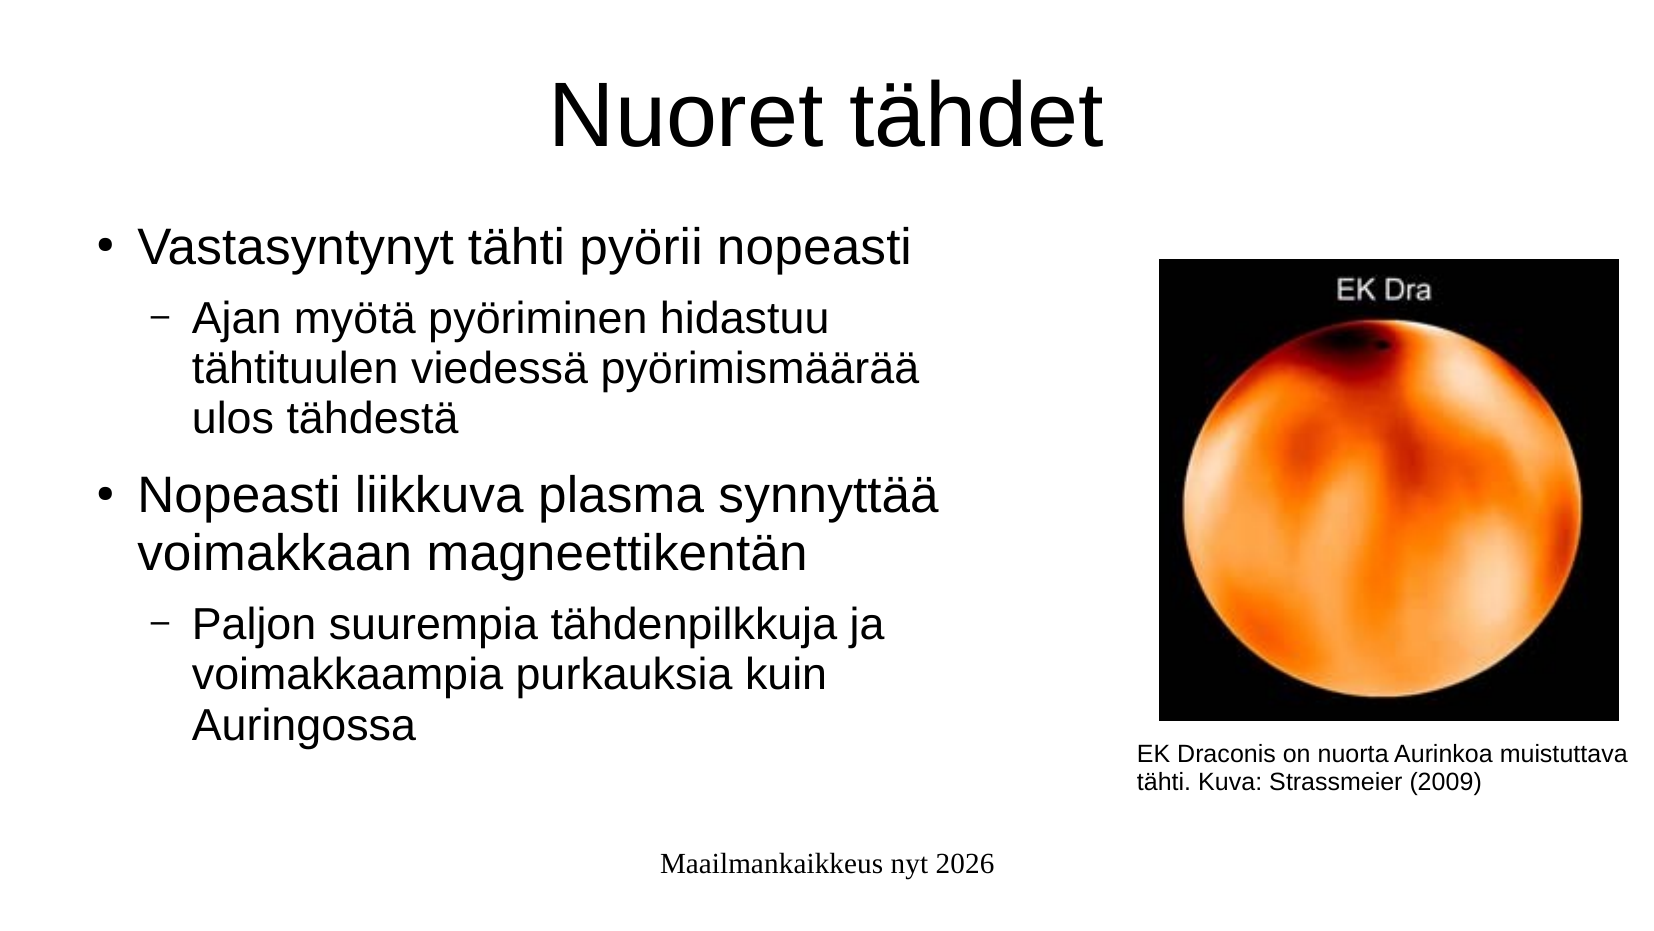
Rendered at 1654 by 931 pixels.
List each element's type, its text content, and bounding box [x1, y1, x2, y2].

text_box EK Draconis on nuorta Aurinkoa muistuttava tähti. Kuva: Strassmeier (2009) [1122, 732, 1654, 815]
picture [1159, 259, 1619, 721]
list Vastasyntynyt tähti pyörii nopeasti Ajan myötä pyöriminen hidastuu tähtituulen viedessä pyörimismäärää ulos tähdestä Nopeasti liikkuva plasma synnyttää voimakkaan magneettikentän Paljon suurempia tähdenpilkkuja ja voimakkaampia purkauksia kuin Auringossa [82, 217, 1016, 758]
title Nuoret tähdet [82, 37, 1571, 193]
